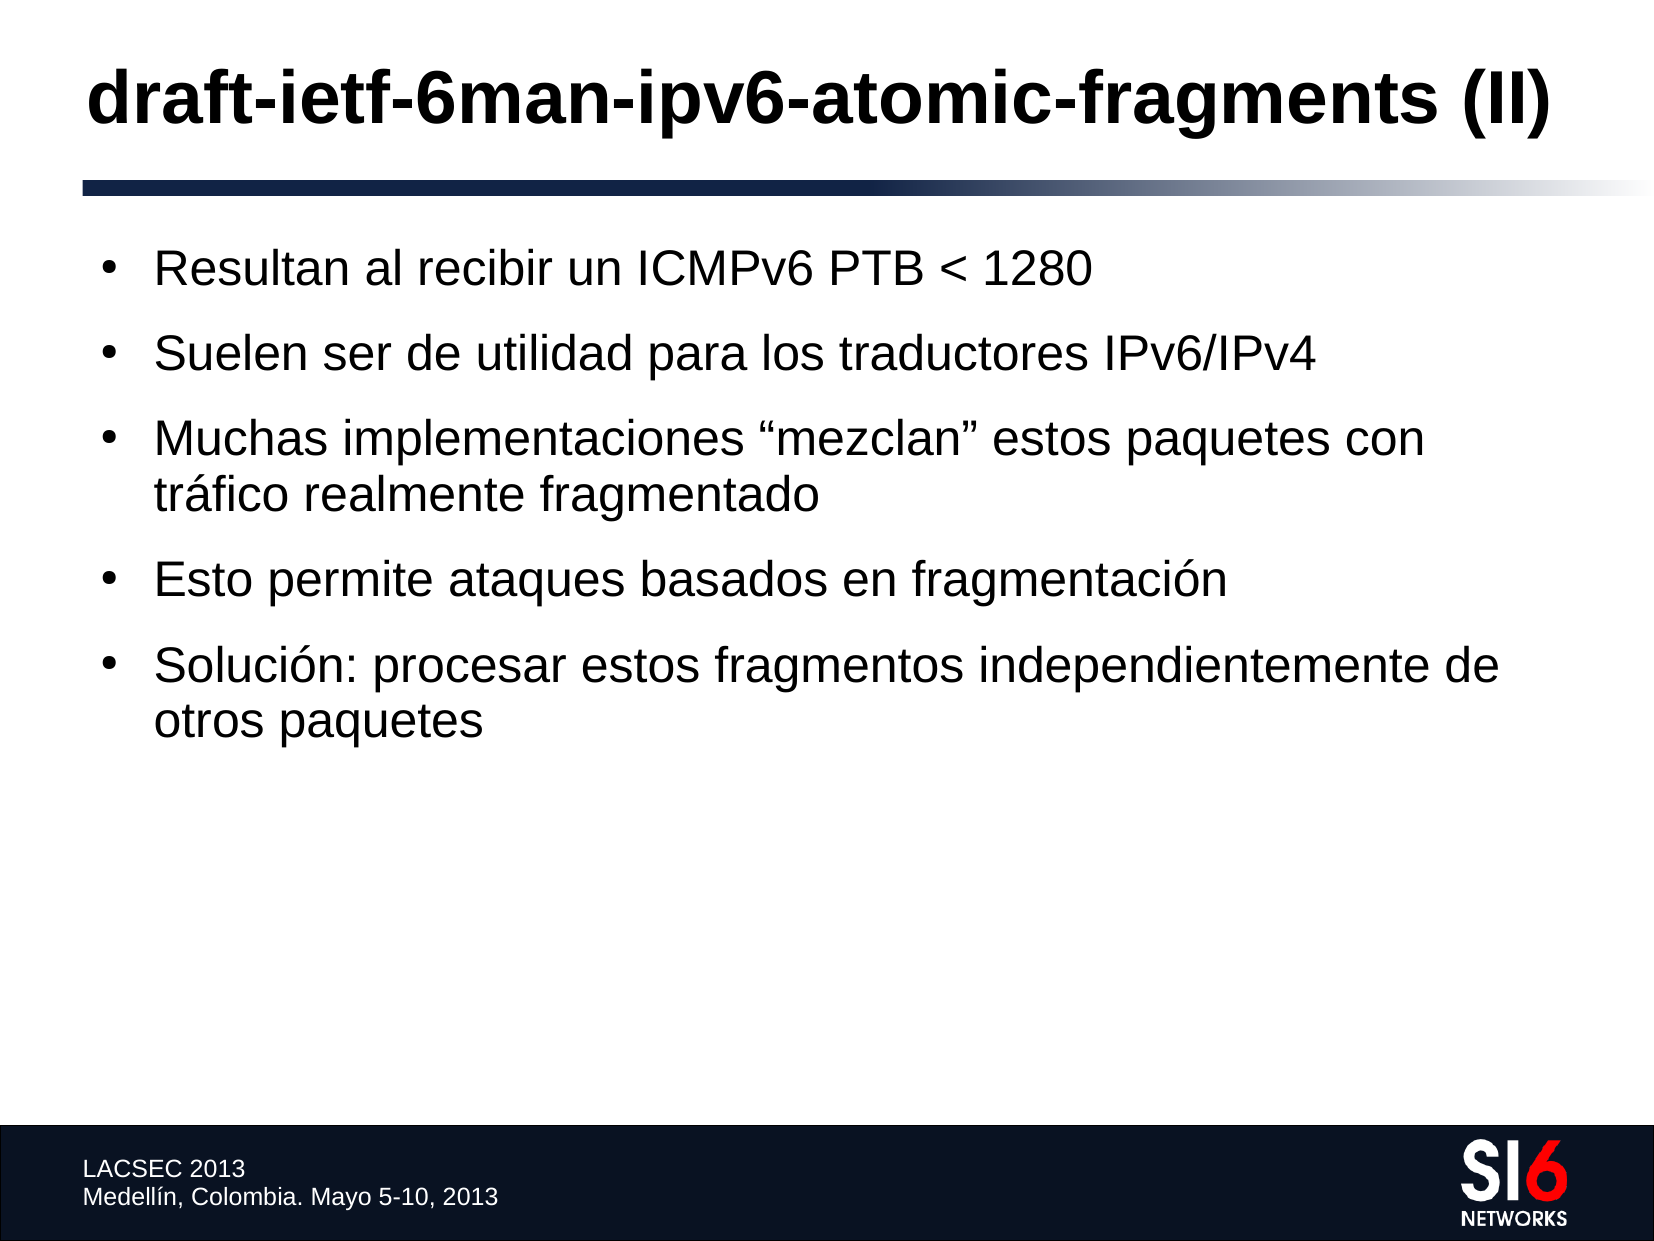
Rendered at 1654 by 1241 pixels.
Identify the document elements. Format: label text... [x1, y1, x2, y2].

picture [1461, 1139, 1567, 1226]
list Resultan al recibir un ICMPv6 PTB < 1280 Suelen ser de utilidad para los traductores IPv6/IPv4 Muchas implementaciones “mezclan” estos paquetes con tráfico realmente fragmentado Esto permite ataques basados en fragmentación Solución: procesar estos fragmentos independientemente de otros paquetes [82, 240, 1571, 1059]
title draft-ietf-6man-ipv6-atomic-fragments (II) [86, 30, 1576, 166]
